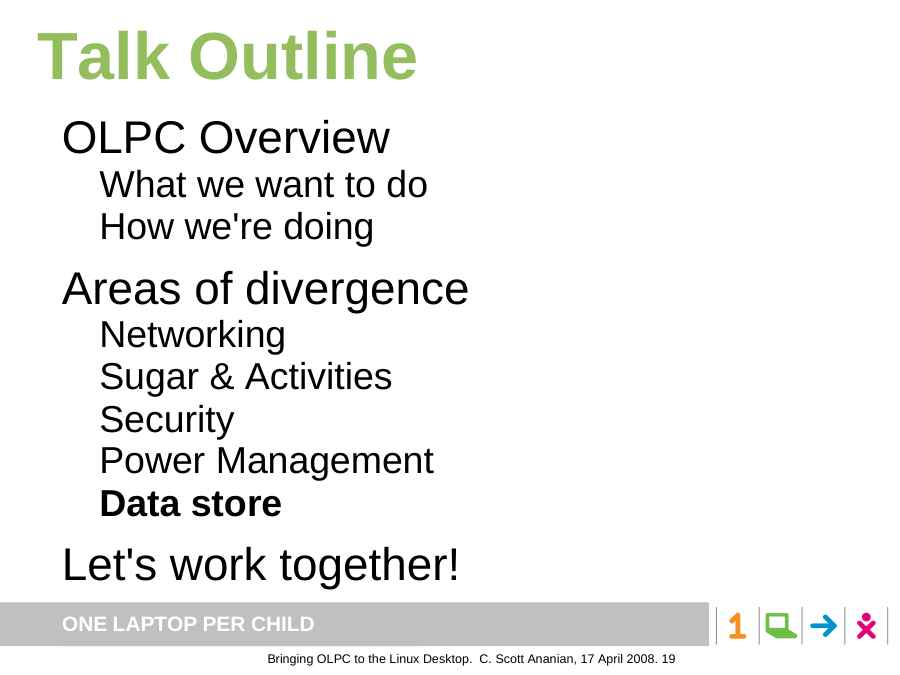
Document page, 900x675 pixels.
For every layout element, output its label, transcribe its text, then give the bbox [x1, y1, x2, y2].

picture [844, 598, 897, 654]
title Talk Outline [37, 18, 856, 225]
list OLPC Overview What we want to do How we're doing Areas of divergence Networking Sugar & Activities Security Power Management Data store Let's work together! [61, 112, 844, 675]
